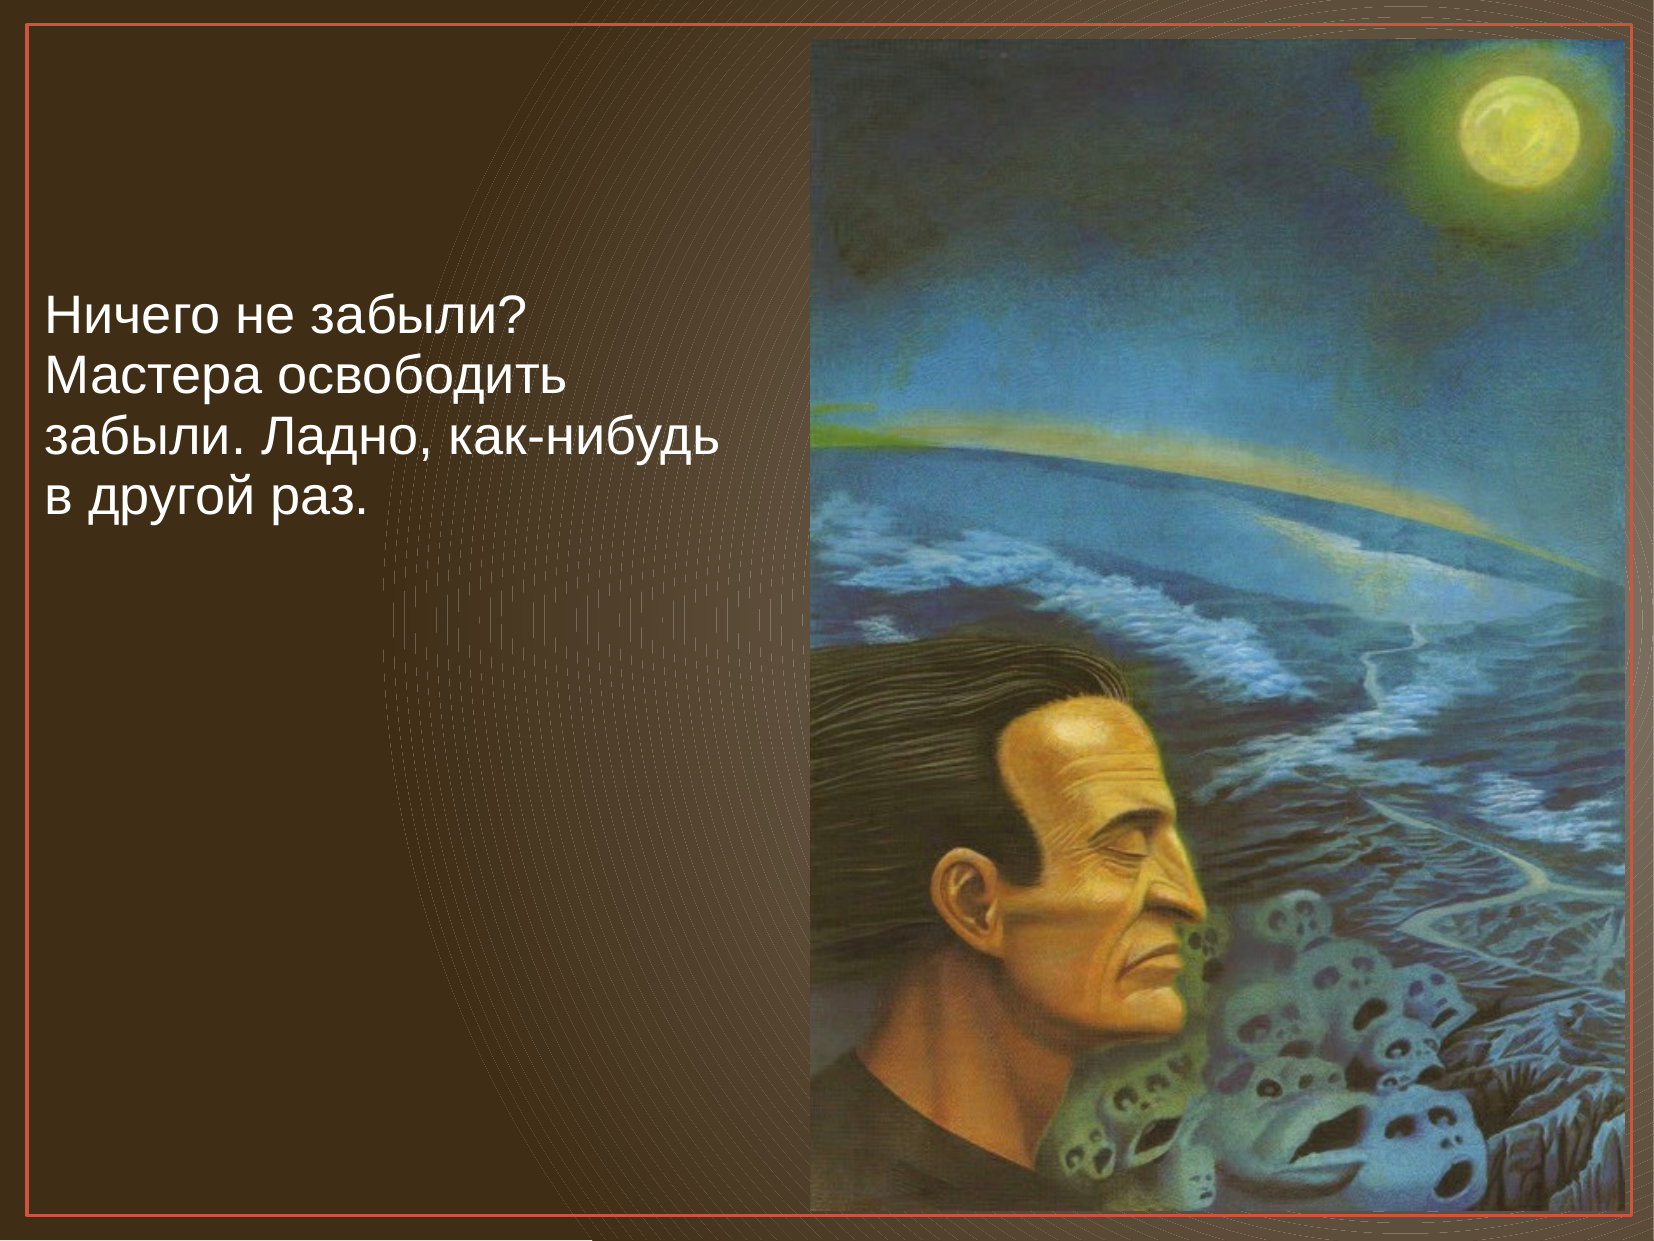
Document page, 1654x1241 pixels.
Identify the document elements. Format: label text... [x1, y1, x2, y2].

text_box Ничего не забыли? Мастера освободить забыли. Ладно, как-нибудь в другой раз. [29, 276, 768, 650]
picture [810, 39, 1625, 1211]
